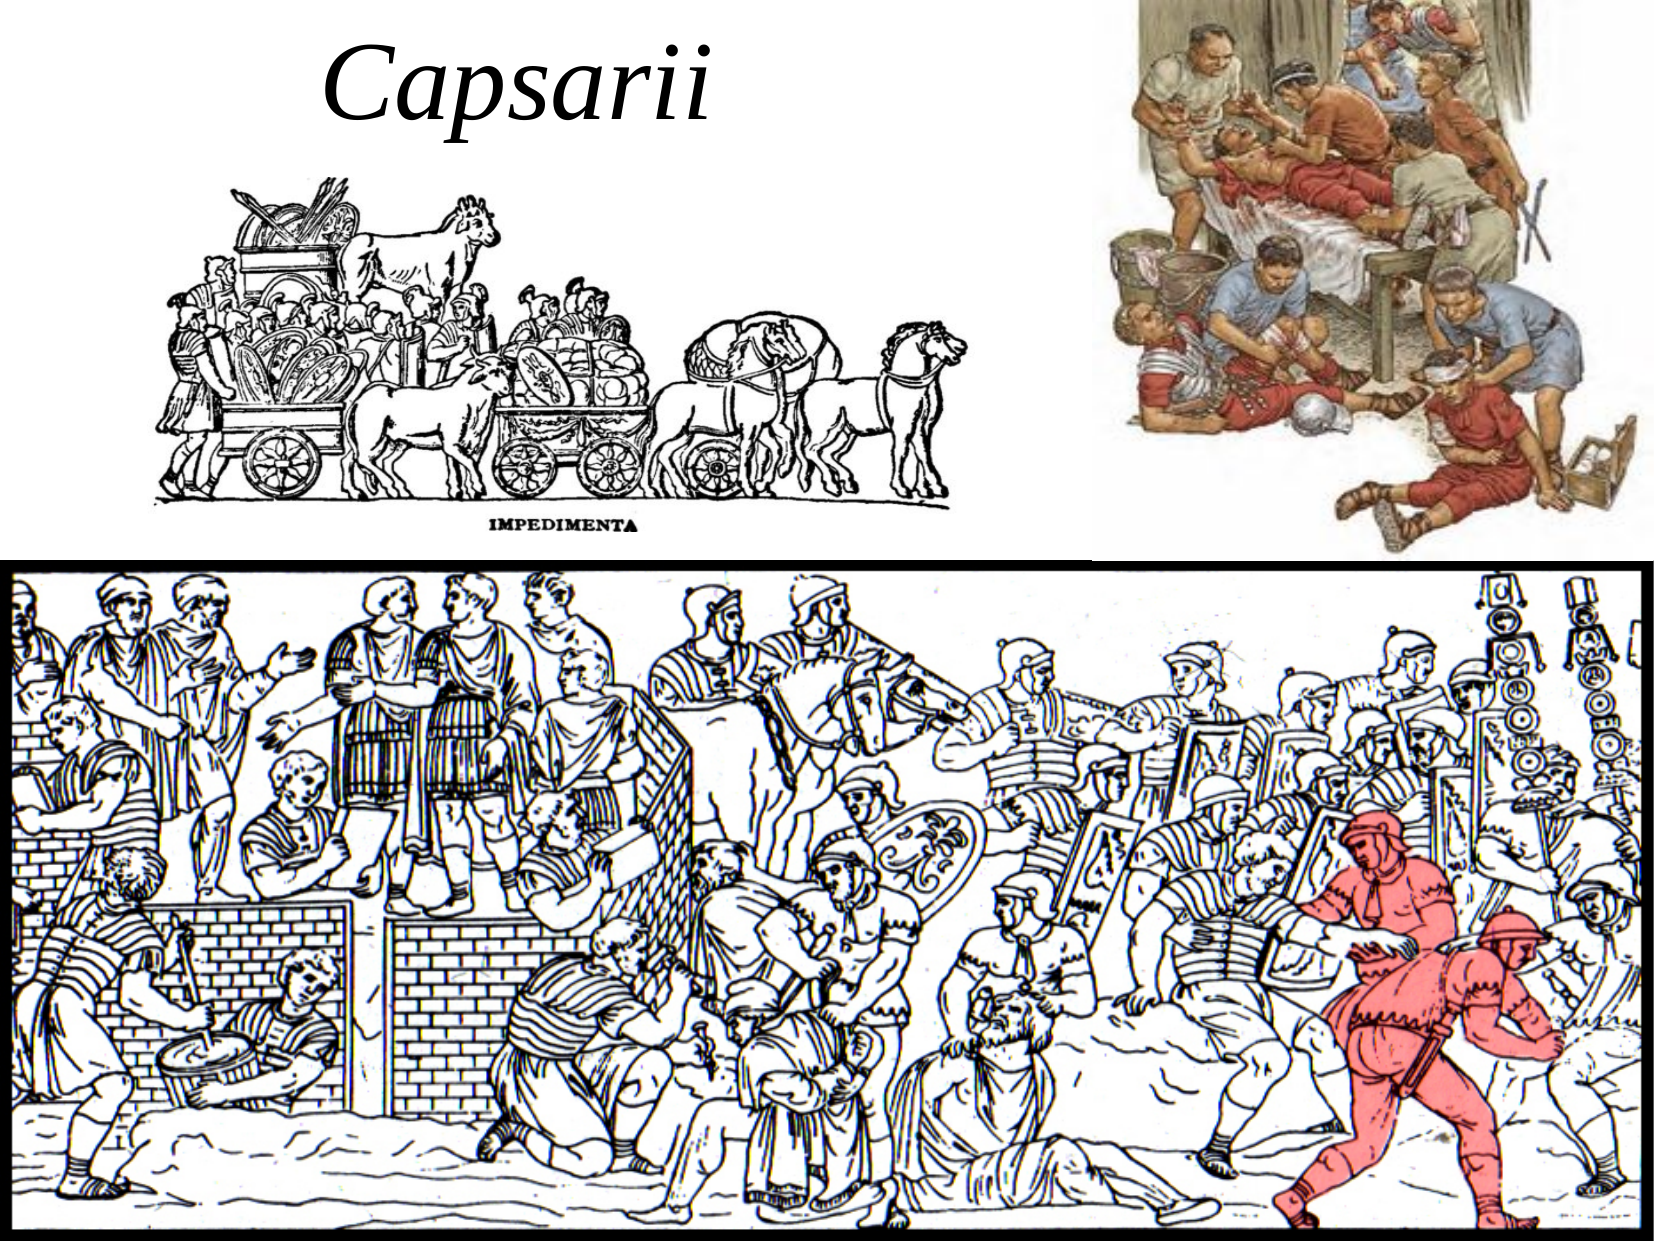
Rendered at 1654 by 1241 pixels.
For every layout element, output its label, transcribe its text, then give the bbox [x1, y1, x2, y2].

picture [0, 0, 1654, 1241]
title Capsarii [59, 0, 975, 207]
picture [147, 177, 975, 532]
